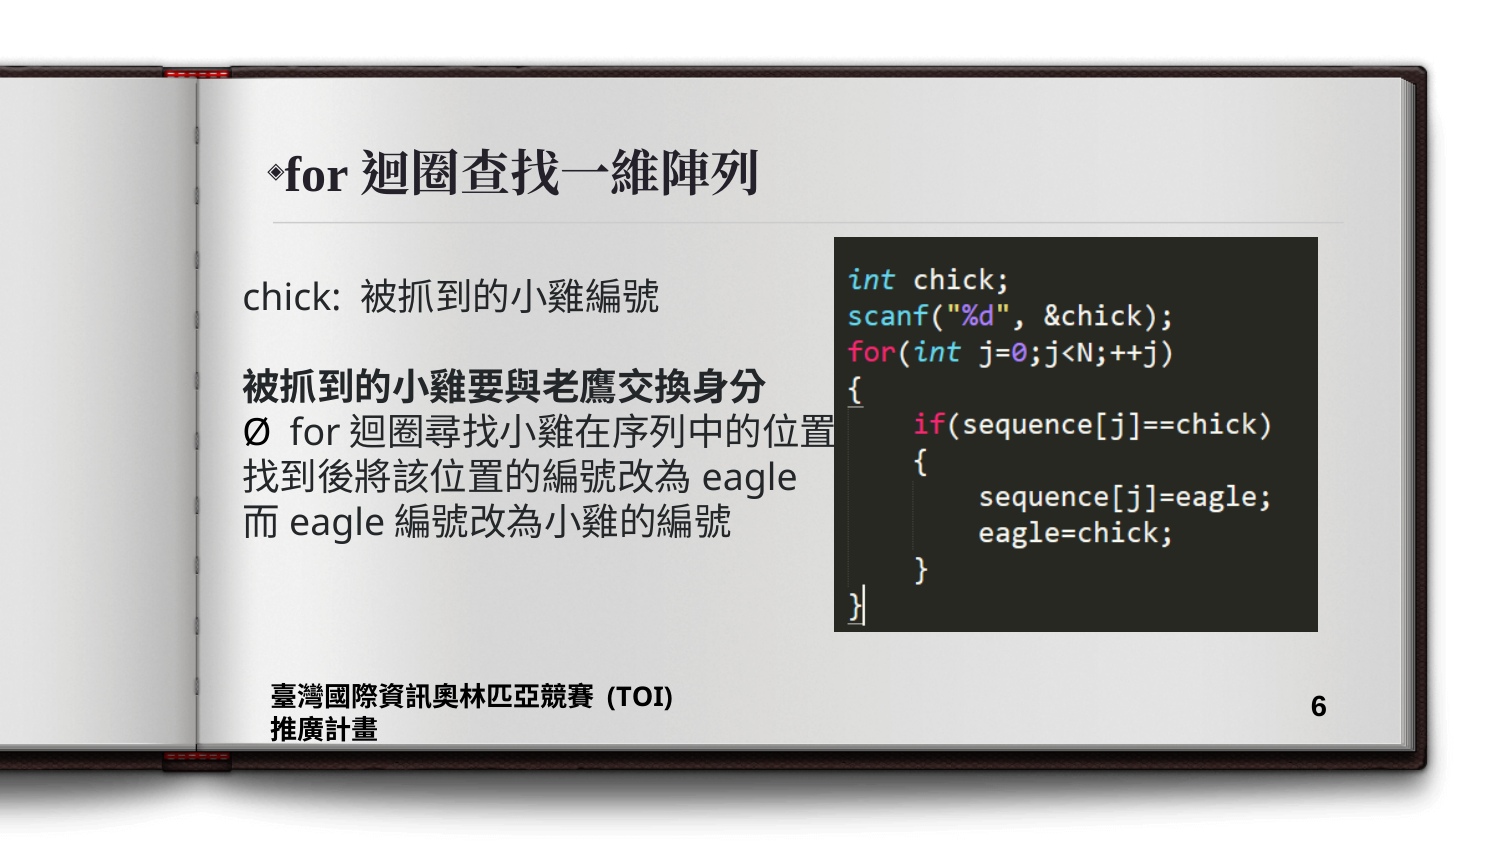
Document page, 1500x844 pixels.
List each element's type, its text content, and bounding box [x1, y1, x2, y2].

text_box 6 [1295, 672, 1386, 737]
text_box for迴圈查找一維陣列 [252, 126, 1194, 216]
picture [834, 238, 1318, 632]
text_box chick: 被抓到的小雞編號 被抓到的小雞要與老鷹交換身分 for迴圈尋找小雞在序列中的位置 找到後將該位置的編號改為eagle 而eagle編號改為小雞的編號 [228, 266, 834, 604]
